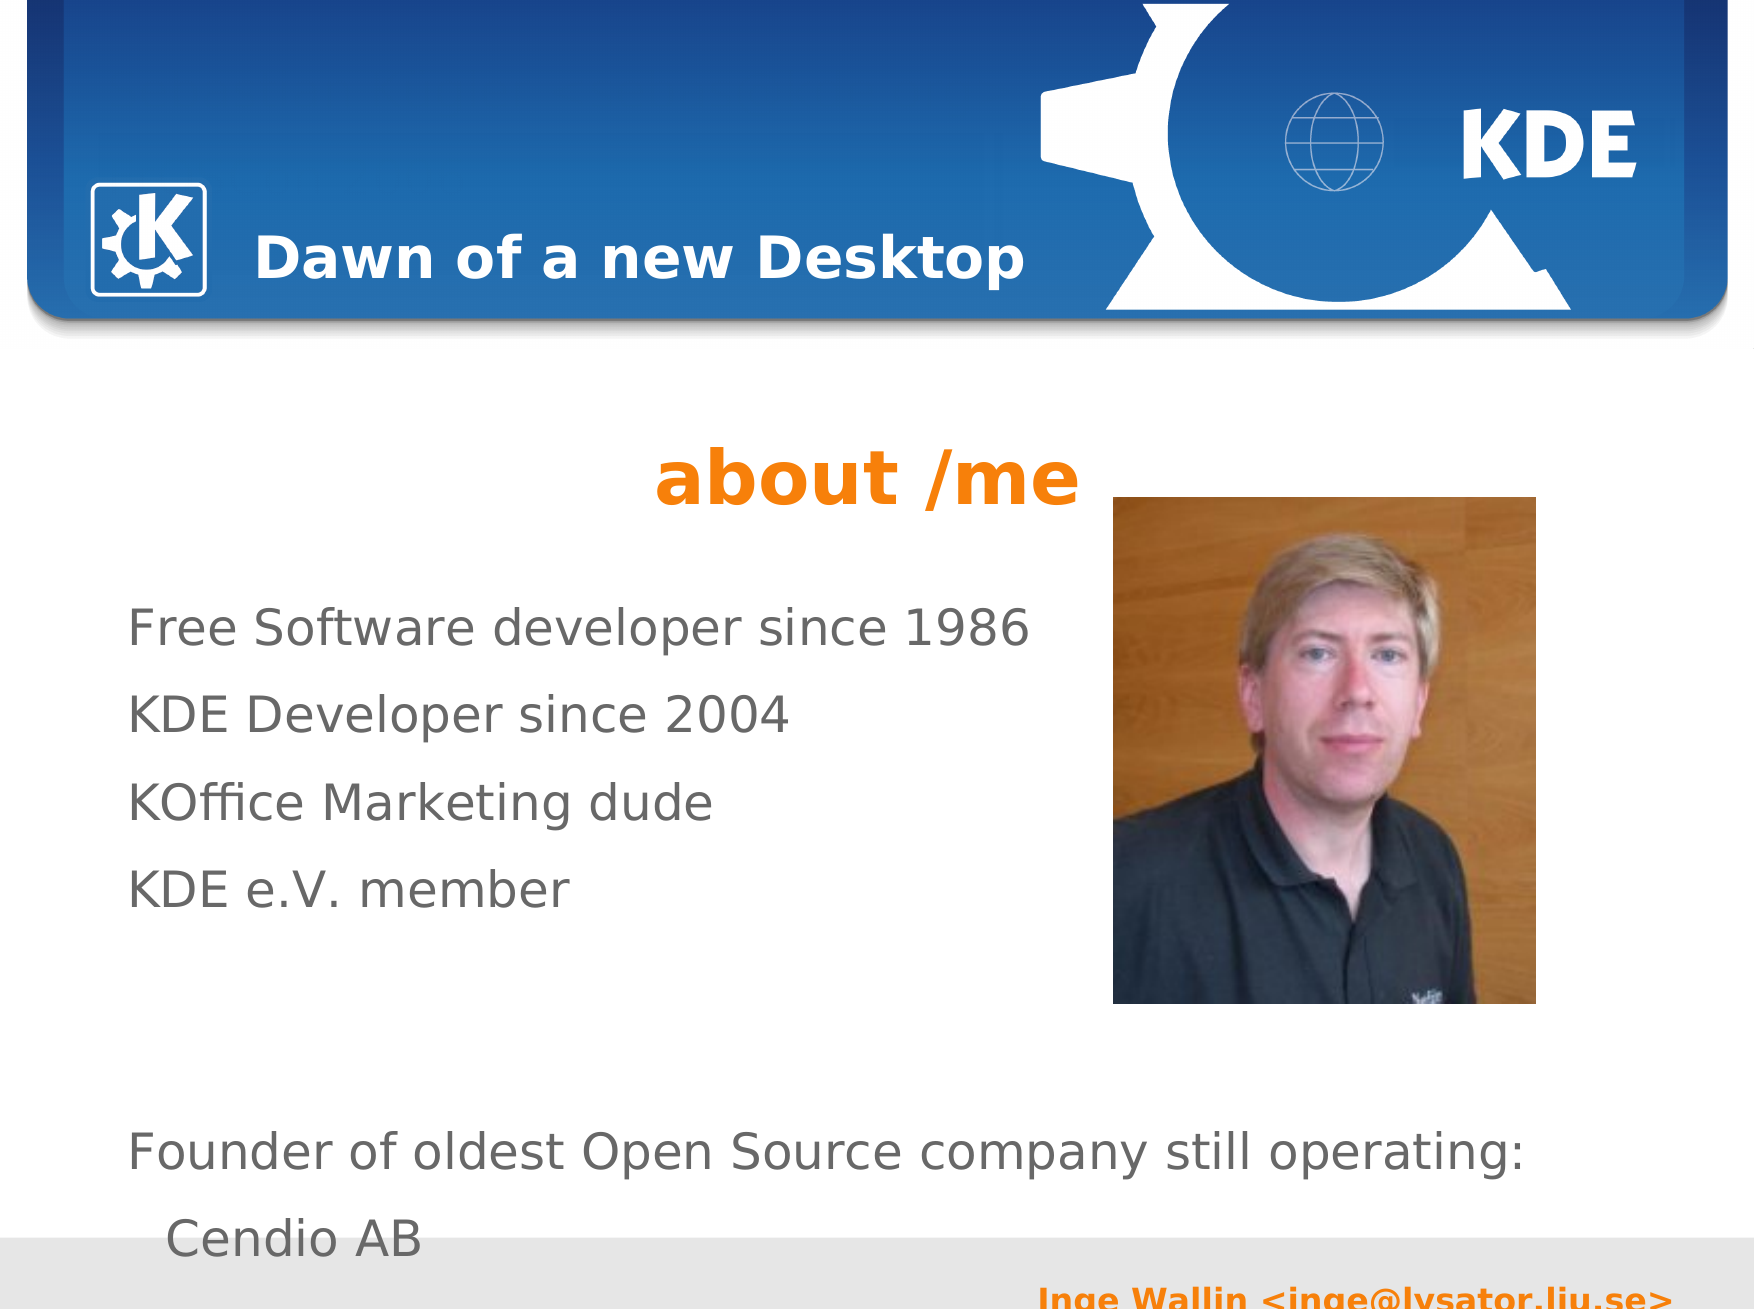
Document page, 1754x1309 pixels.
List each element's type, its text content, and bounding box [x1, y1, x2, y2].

picture [0, 0, 1754, 349]
text_box about /me [111, 383, 1595, 486]
picture [1113, 497, 1536, 1004]
text_box Dawn of a new Desktop [208, 183, 1063, 296]
text_box Free Software developer since 1986 KDE Developer since 2004 KOffice Marketing dude KDE e.V. member Founder of oldest Open Source company still operating: Cendio AB [112, 562, 1651, 1247]
